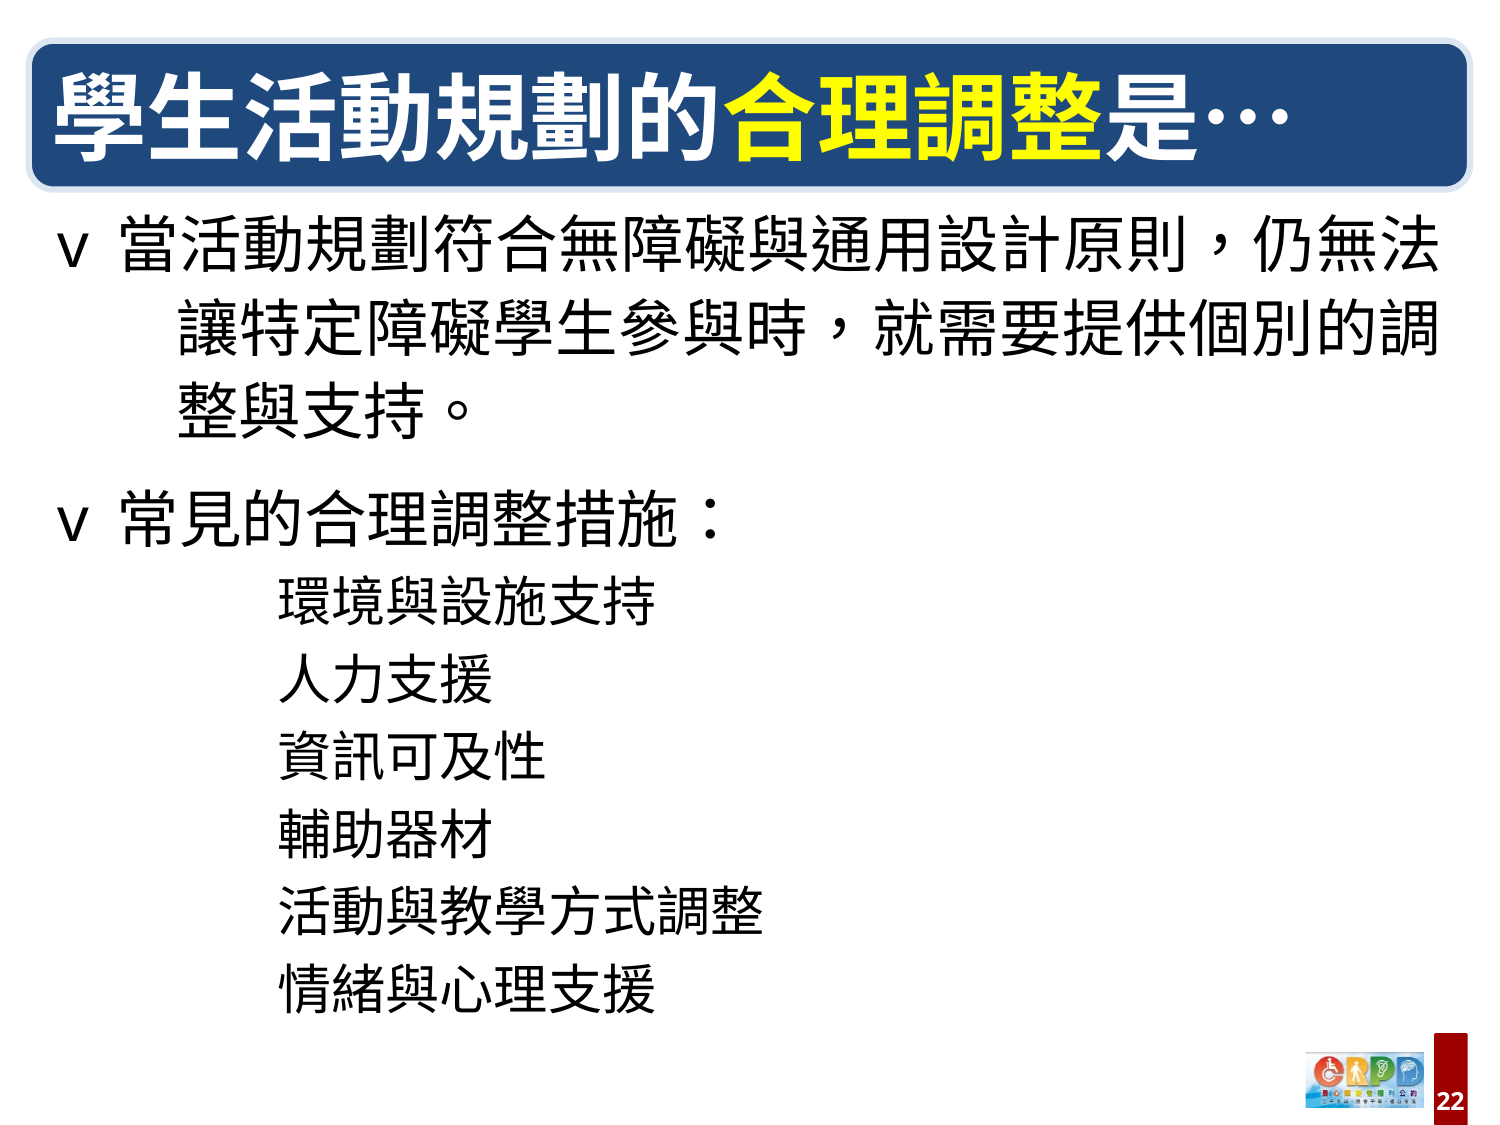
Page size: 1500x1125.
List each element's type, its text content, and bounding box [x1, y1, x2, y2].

text_box 當活動規劃符合無障礙與通用設計原則，仍無法讓特定障礙學生參與時，就需要提供個別的調整與支持。 常見的合理調整措施： 環境與設施支持 人力支援 資訊可及性 輔助器材 活動與教學方式調整 情緒與心理支援 [42, 189, 1457, 1077]
text_box 學生活動規劃的合理調整是… [28, 40, 1471, 190]
text_box 22 [1416, 1076, 1485, 1125]
